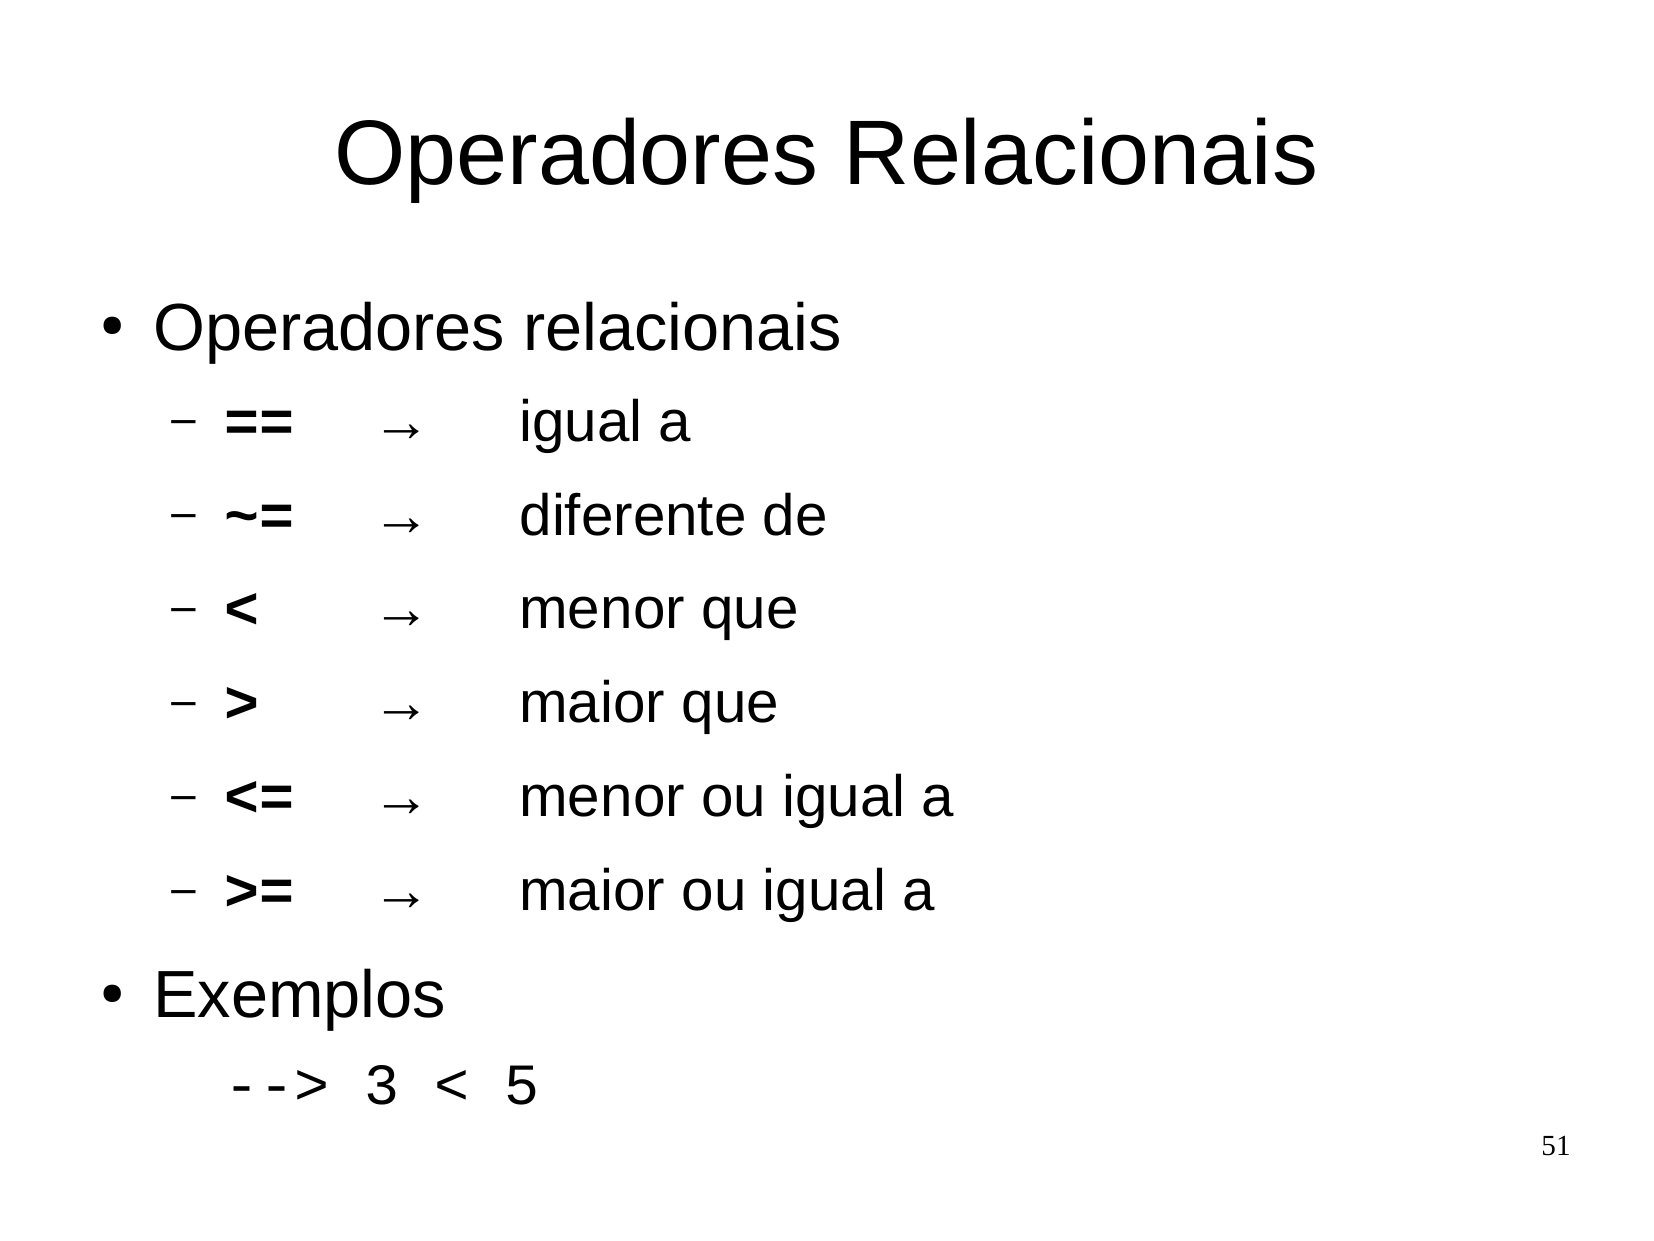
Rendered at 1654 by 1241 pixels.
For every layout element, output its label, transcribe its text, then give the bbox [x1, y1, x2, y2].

list Operadores relacionais == → igual a ~= → diferente de < → menor que > → maior que <= → menor ou igual a >= → maior ou igual a Exemplos --> 3 < 5 [82, 290, 1571, 1123]
title Operadores Relacionais [82, 49, 1571, 257]
